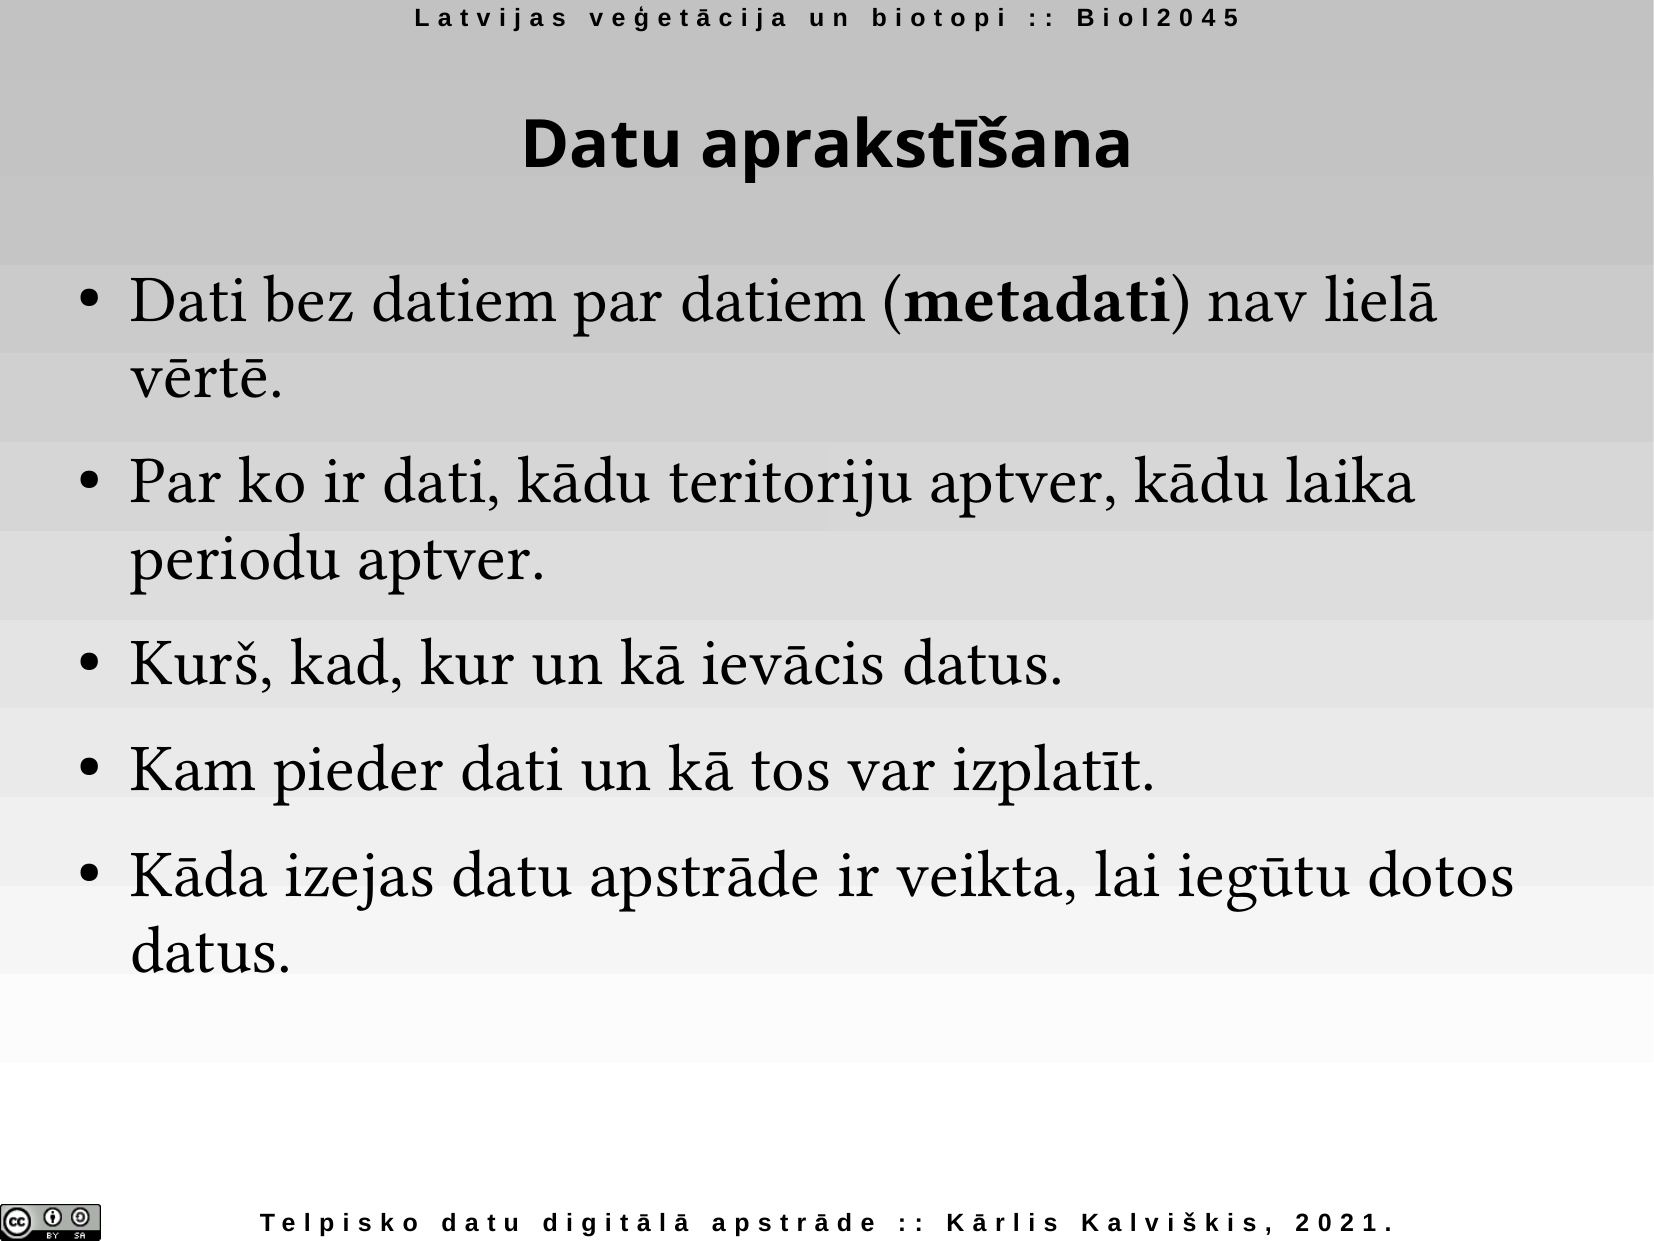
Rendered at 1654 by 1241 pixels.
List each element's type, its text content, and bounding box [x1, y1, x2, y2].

list Dati bez datiem par datiem (metadati) nav lielā vērtē. Par ko ir dati, kādu teritoriju aptver, kādu laika periodu aptver. Kurš, kad, kur un kā ievācis datus. Kam pieder dati un kā tos var izplatīt. Kāda izejas datu apstrāde ir veikta, lai iegūtu dotos datus. [59, 261, 1596, 989]
title Datu aprakstīšana [59, 37, 1596, 246]
picture [0, 0, 1654, 1241]
